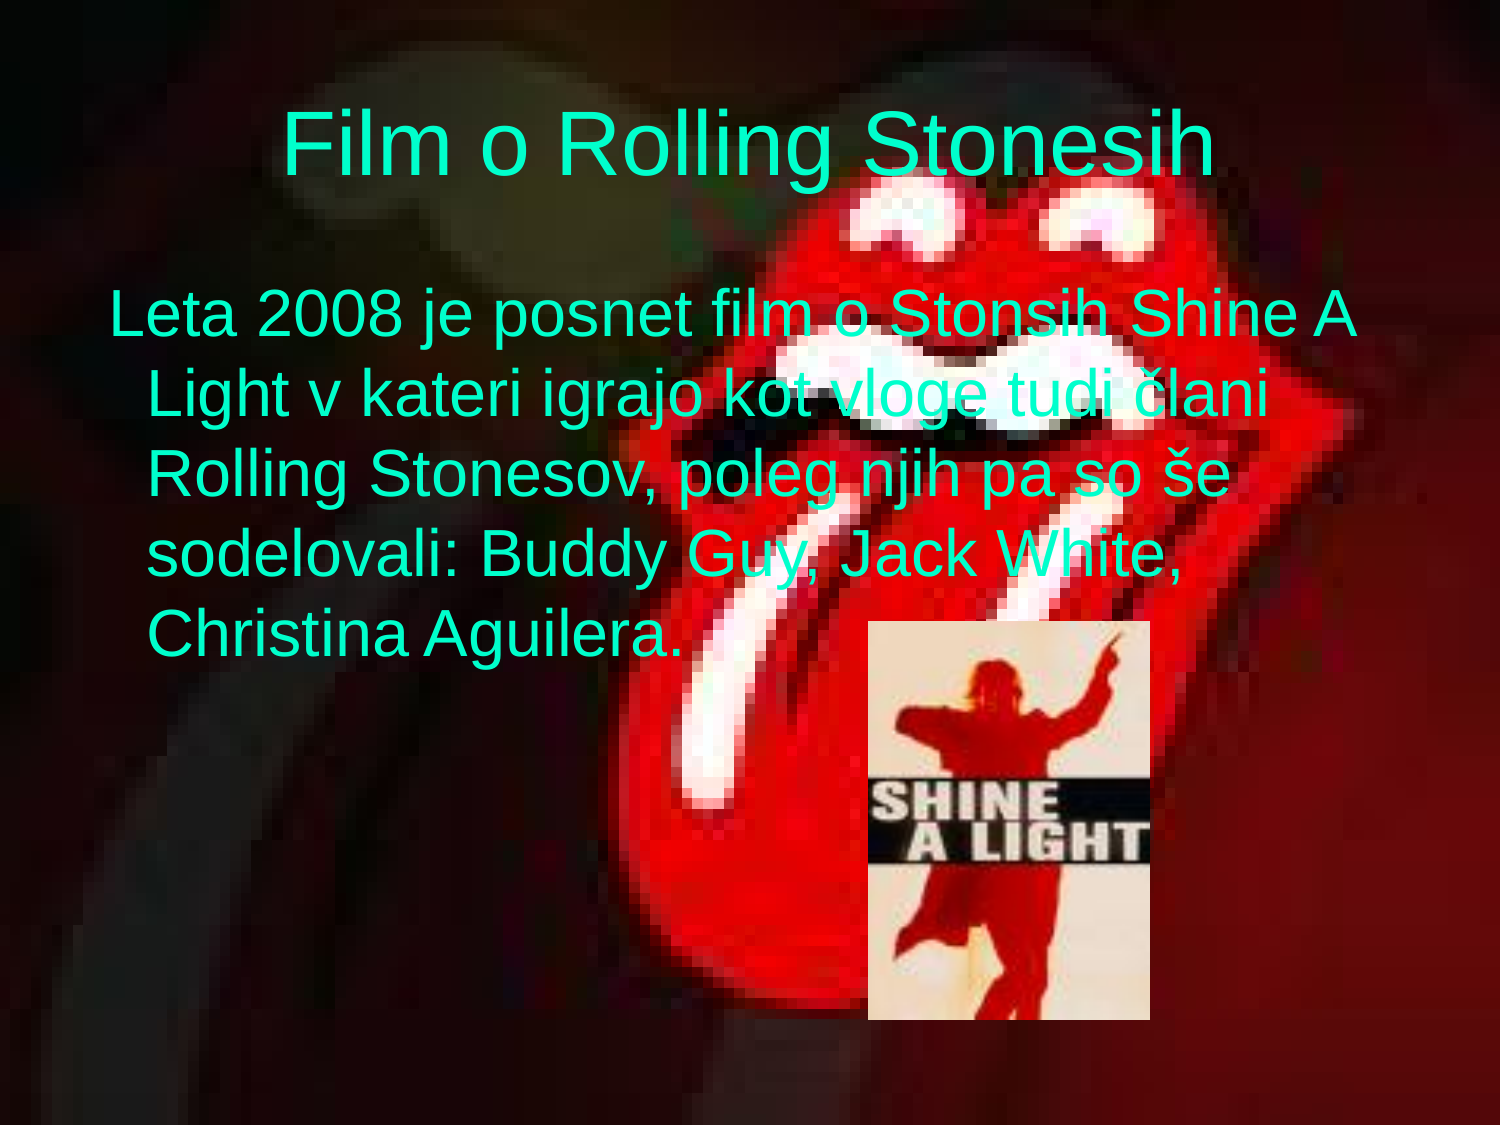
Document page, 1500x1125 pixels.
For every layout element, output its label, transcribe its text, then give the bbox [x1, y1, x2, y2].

title Film o Rolling Stonesih [75, 45, 1425, 233]
picture [0, 0, 1500, 1125]
list Leta 2008 je posnet film o Stonsih Shine A Light v kateri igrajo kot vloge tudi člani Rolling Stonesov, poleg njih pa so še sodelovali: Buddy Guy, Jack White, Christina Aguilera. [75, 262, 1425, 1005]
